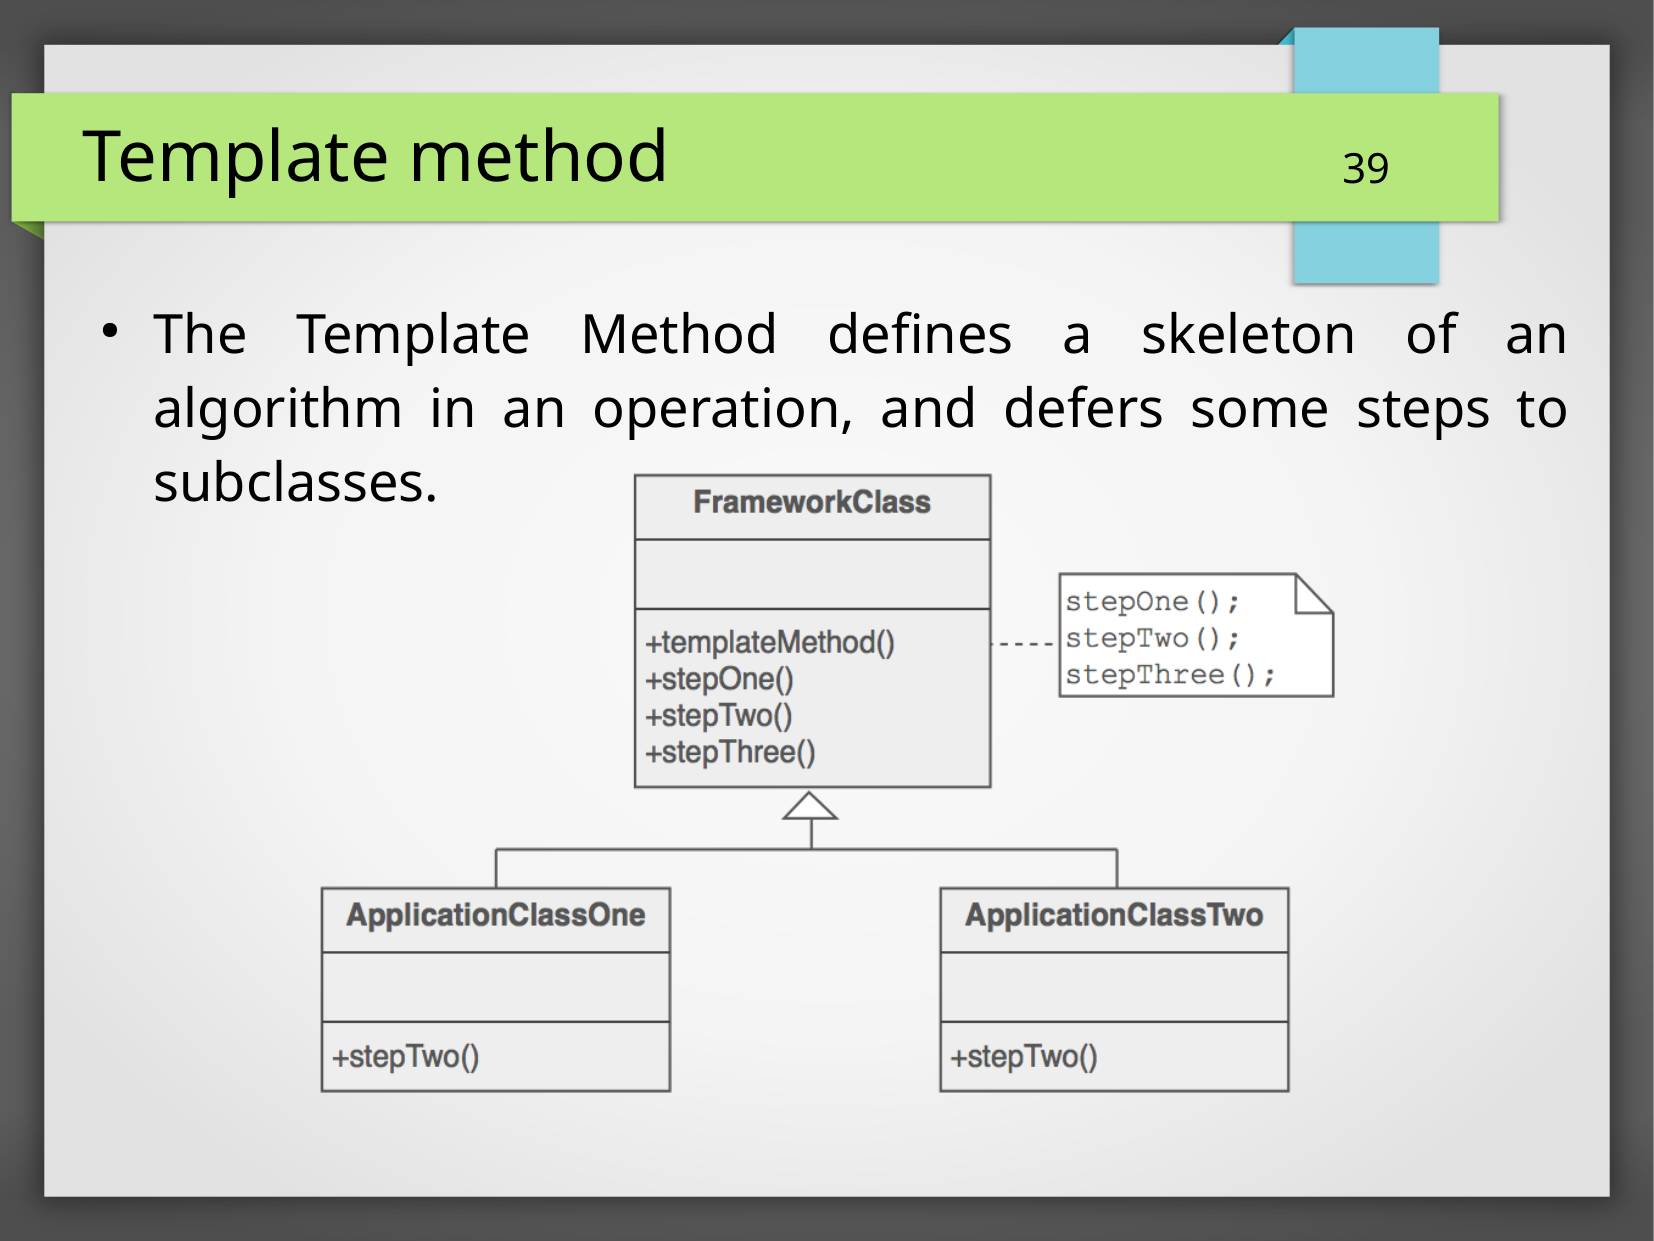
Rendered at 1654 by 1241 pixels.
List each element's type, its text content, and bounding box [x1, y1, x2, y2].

picture [0, 0, 1654, 1241]
title Template method [82, 94, 1264, 213]
list The Template Method defines a skeleton of an algorithm in an operation, and defers some steps to subclasses. [82, 295, 1571, 1015]
text_box <number> [1254, 131, 1479, 207]
